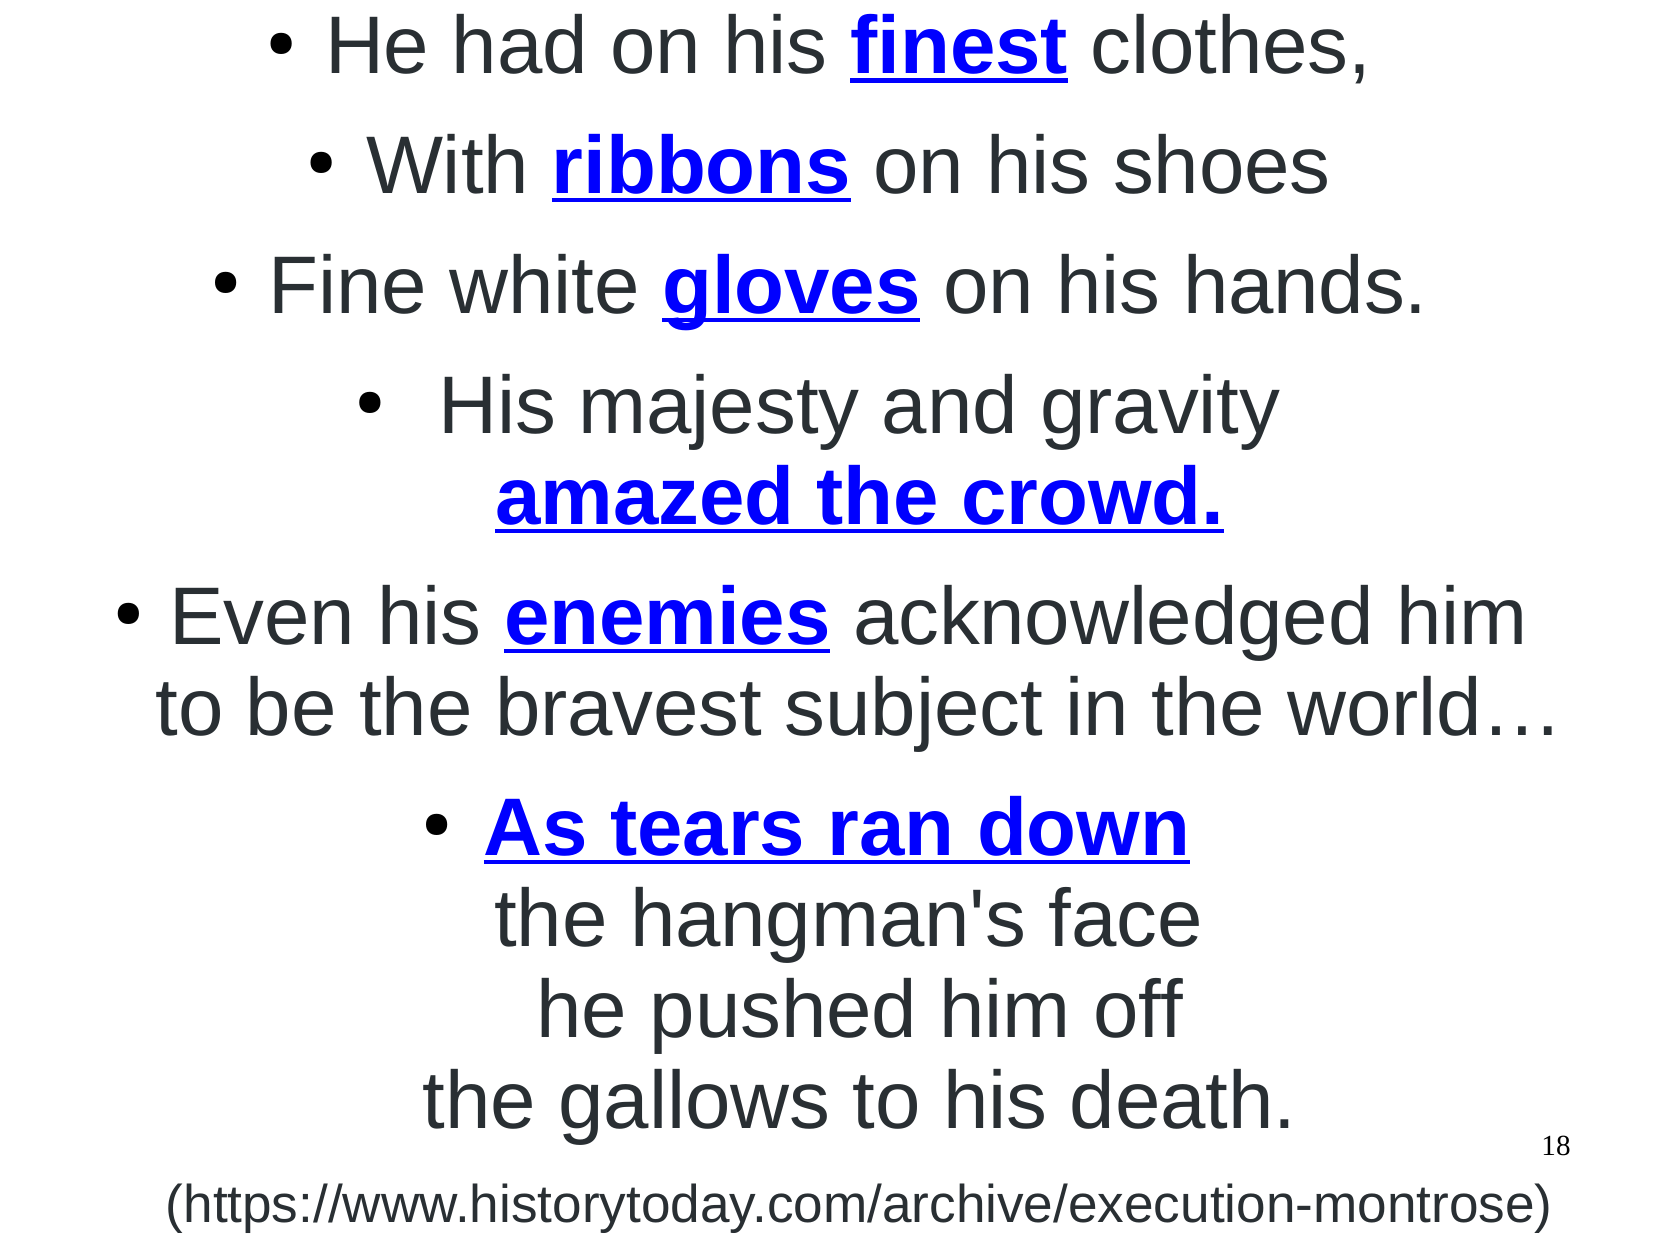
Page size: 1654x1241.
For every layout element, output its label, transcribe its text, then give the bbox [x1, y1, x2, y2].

list He had on his finest clothes, With ribbons on his shoes Fine white gloves on his hands. His majesty and gravity amazed the crowd. Even his enemies acknowledged him to be the bravest subject in the world… As tears ran down the hangman's face he pushed him off the gallows to his death. (https://www.historytoday.com/archive/execution-montrose) [0, 0, 1651, 1238]
